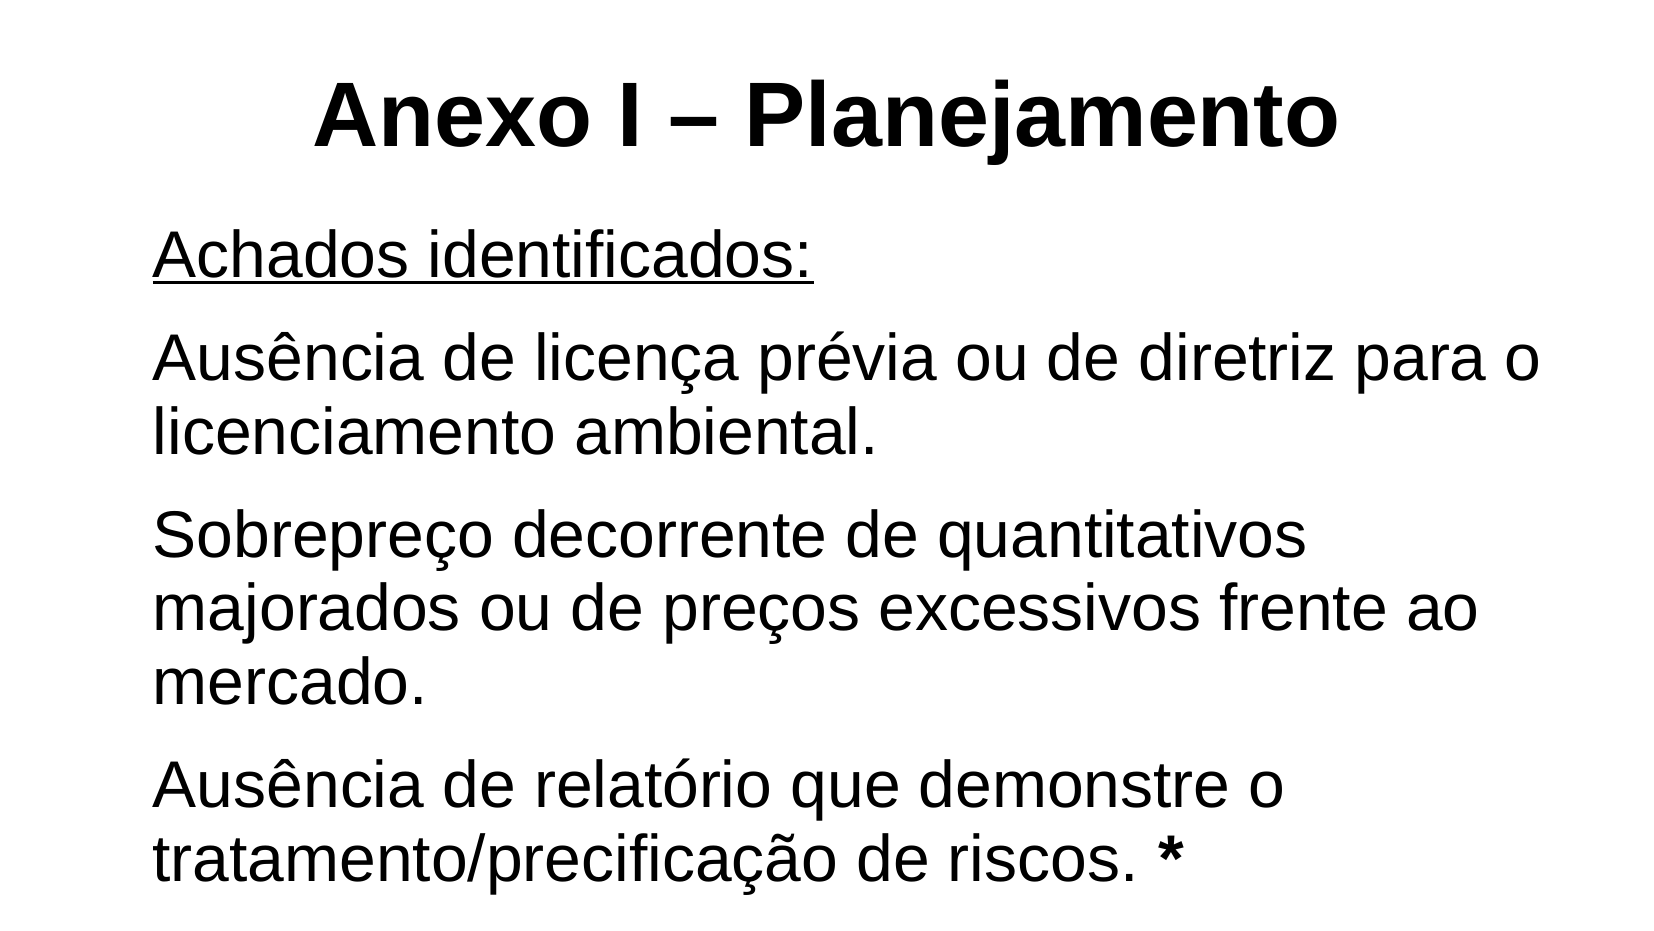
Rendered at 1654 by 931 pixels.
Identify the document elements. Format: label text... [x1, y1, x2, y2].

list Achados identificados: Ausência de licença prévia ou de diretriz para o licenciamento ambiental. Sobrepreço decorrente de quantitativos majorados ou de preços excessivos frente ao mercado. Ausência de relatório que demonstre o tratamento/precificação de riscos. * [82, 217, 1571, 898]
title Anexo I – Planejamento [82, 37, 1571, 193]
